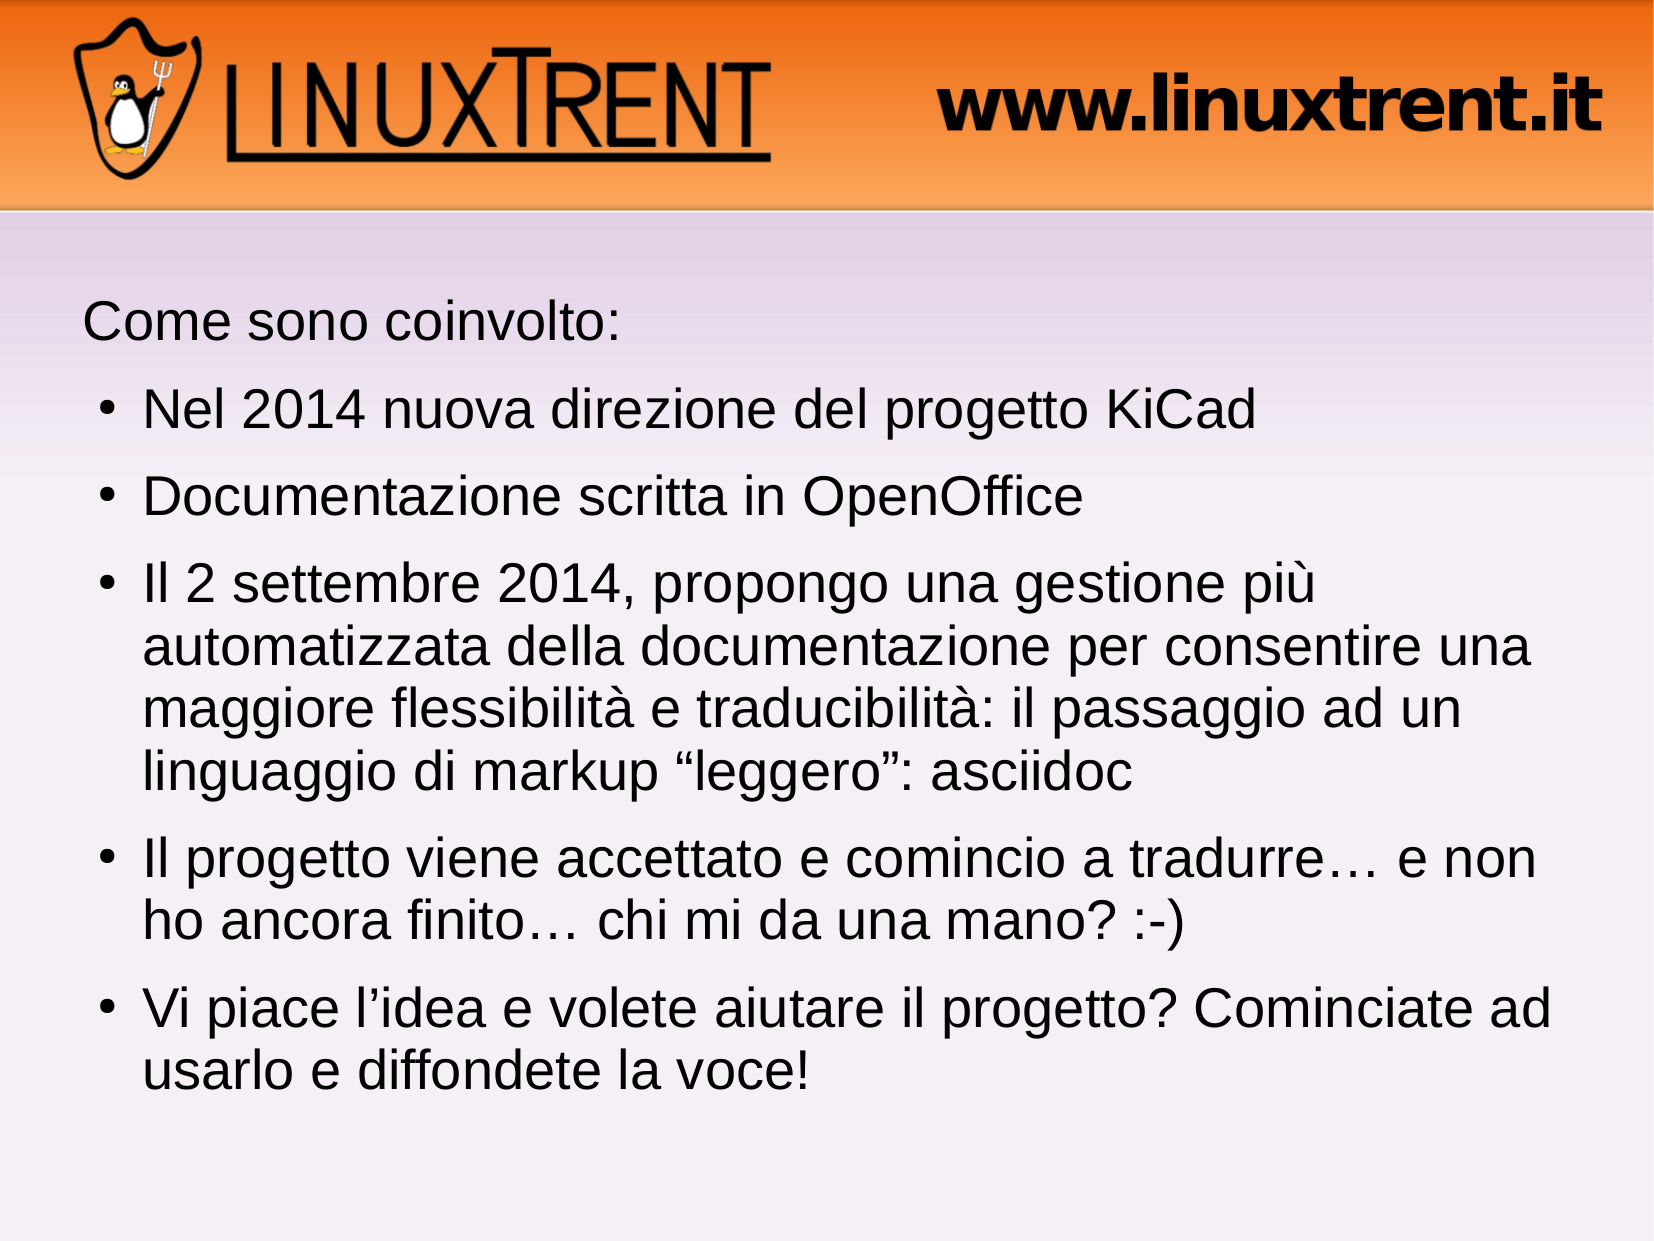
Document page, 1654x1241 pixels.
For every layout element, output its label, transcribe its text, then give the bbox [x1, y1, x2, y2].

picture [0, 0, 1654, 1241]
list Come sono coinvolto: Nel 2014 nuova direzione del progetto KiCad Documentazione scritta in OpenOffice Il 2 settembre 2014, propongo una gestione più automatizzata della documentazione per consentire una maggiore flessibilità e traducibilità: il passaggio ad un linguaggio di markup “leggero”: asciidoc Il progetto viene accettato e comincio a tradurre… e non ho ancora finito… chi mi da una mano? :-) Vi piace l’idea e volete aiutare il progetto? Cominciate ad usarlo e diffondete la voce! [82, 290, 1571, 1109]
